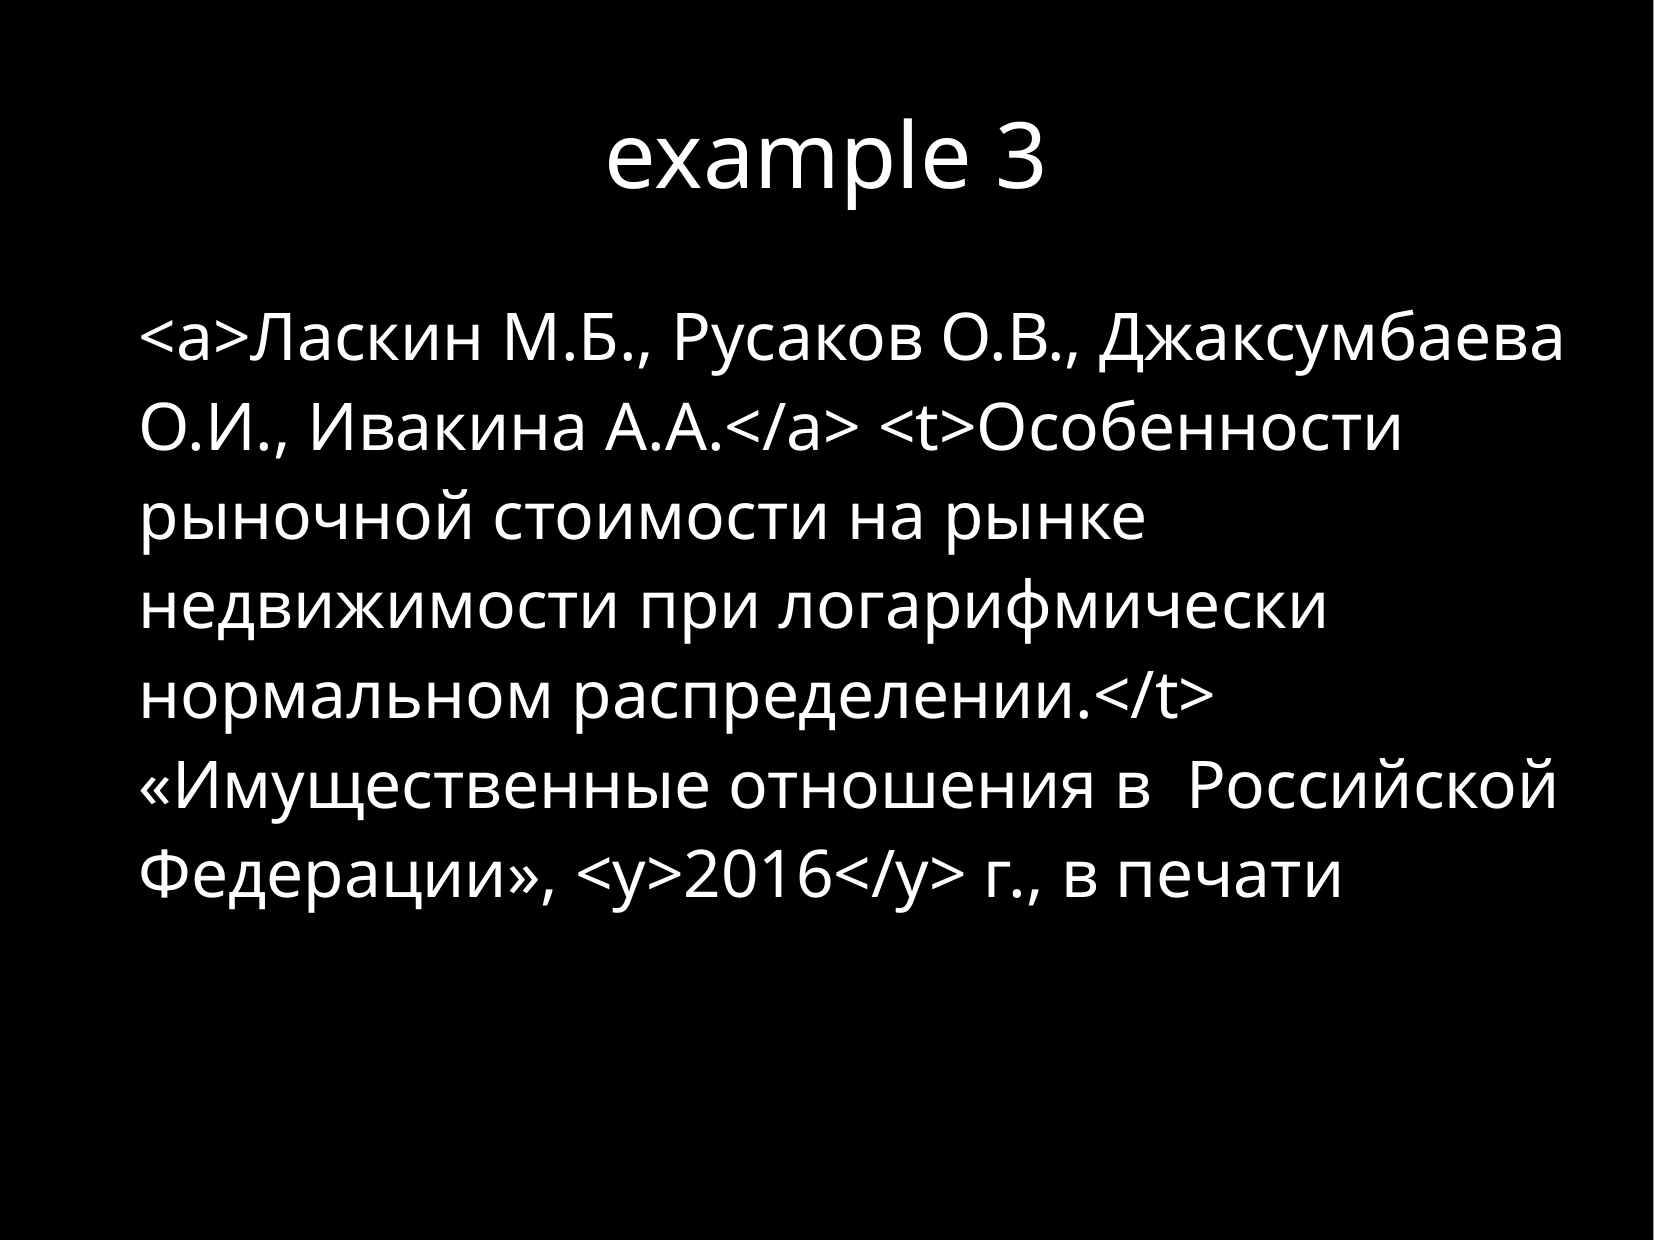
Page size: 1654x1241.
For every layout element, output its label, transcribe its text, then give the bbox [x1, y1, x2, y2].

title example 3 [82, 49, 1571, 257]
list <a>Ласкин М.Б., Русаков О.В., Джаксумбаева О.И., Ивакина А.А.</a> <t>Особенности рыночной стоимости на рынке недвижимости при логарифмически нормальном распределении.</t> «Имущественные отношения в Российской Федерации», <y>2016</y> г., в печати [82, 290, 1571, 1010]
